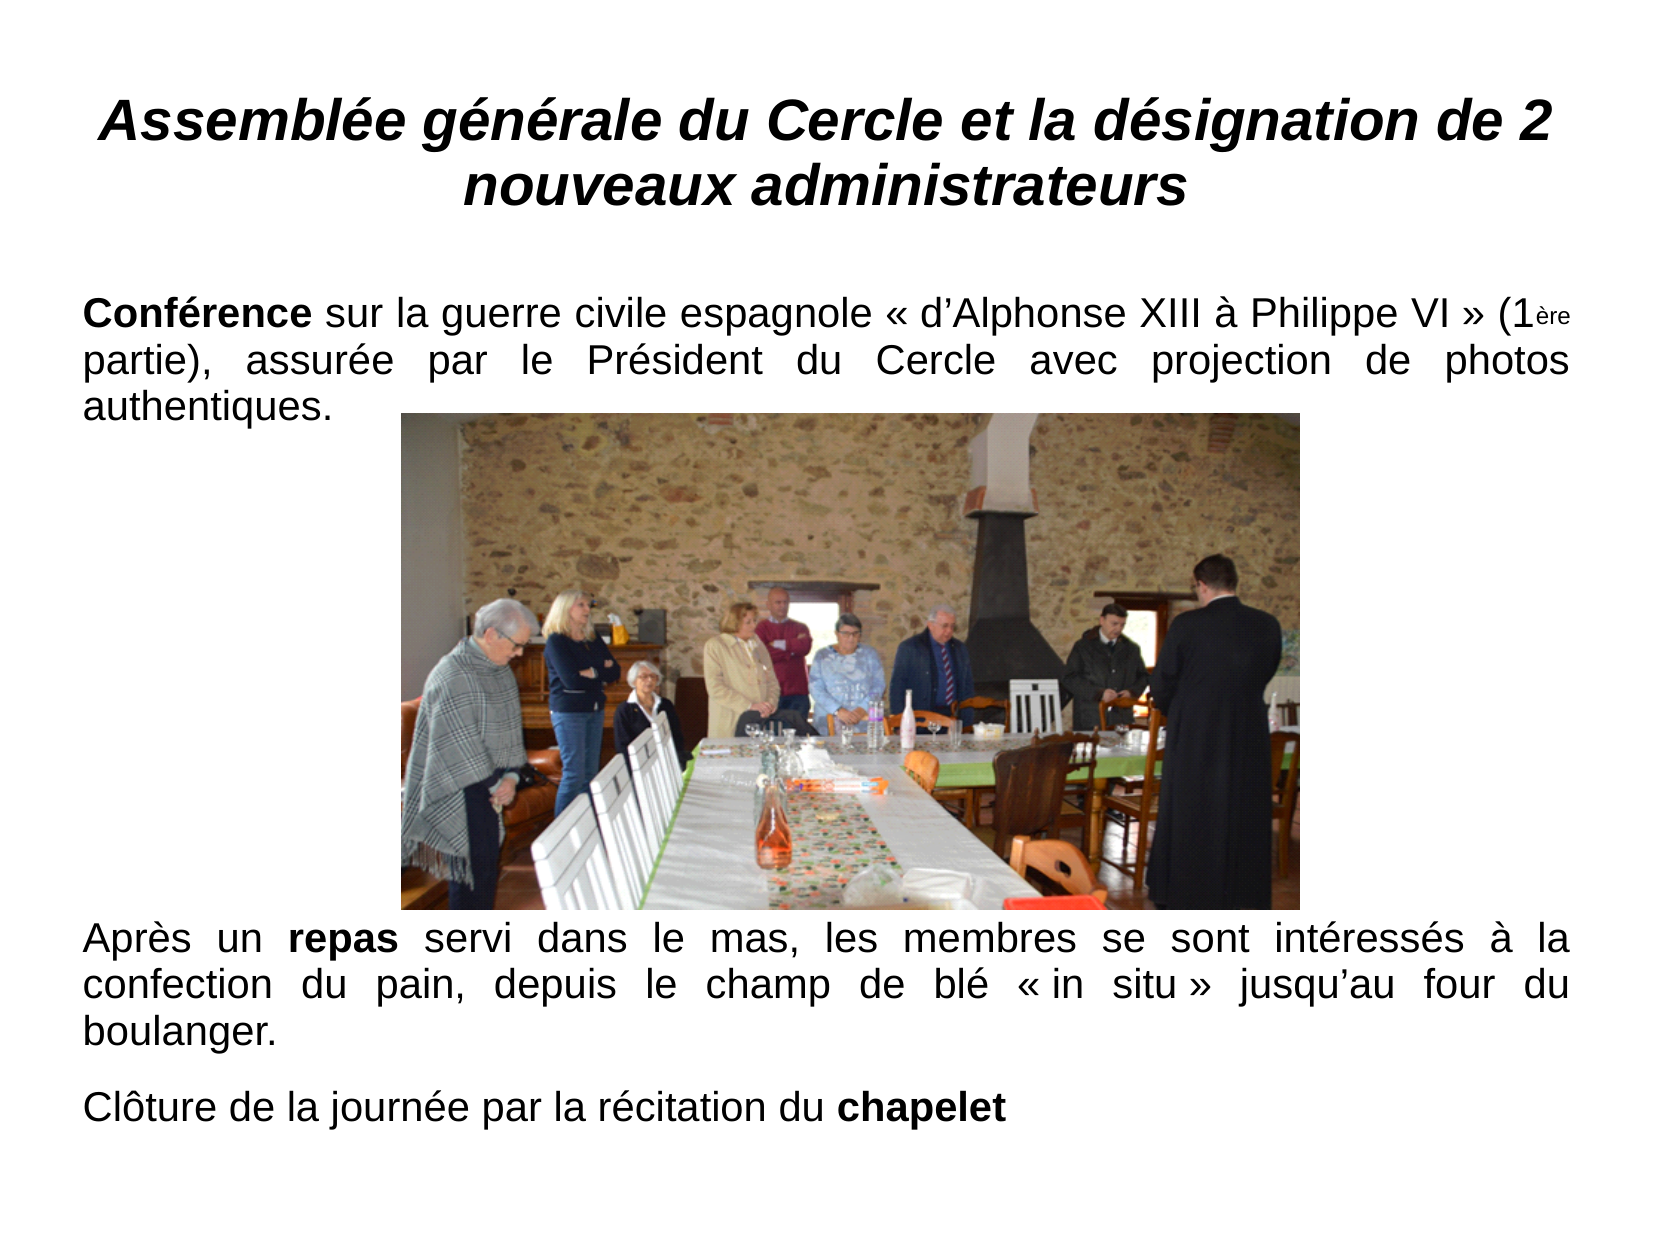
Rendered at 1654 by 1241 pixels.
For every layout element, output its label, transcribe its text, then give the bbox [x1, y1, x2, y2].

list Conférence sur la guerre civile espagnole « d’Alphonse XIII à Philippe VI » (1ère partie), assurée par le Président du Cercle avec projection de photos authentiques. Après un repas servi dans le mas, les membres se sont intéressés à la confection du pain, depuis le champ de blé « in situ » jusqu’au four du boulanger. Clôture de la journée par la récitation du chapelet [82, 290, 1571, 1241]
picture [401, 413, 1300, 910]
title Assemblée générale du Cercle et la désignation de 2 nouveaux administrateurs [82, 49, 1571, 257]
